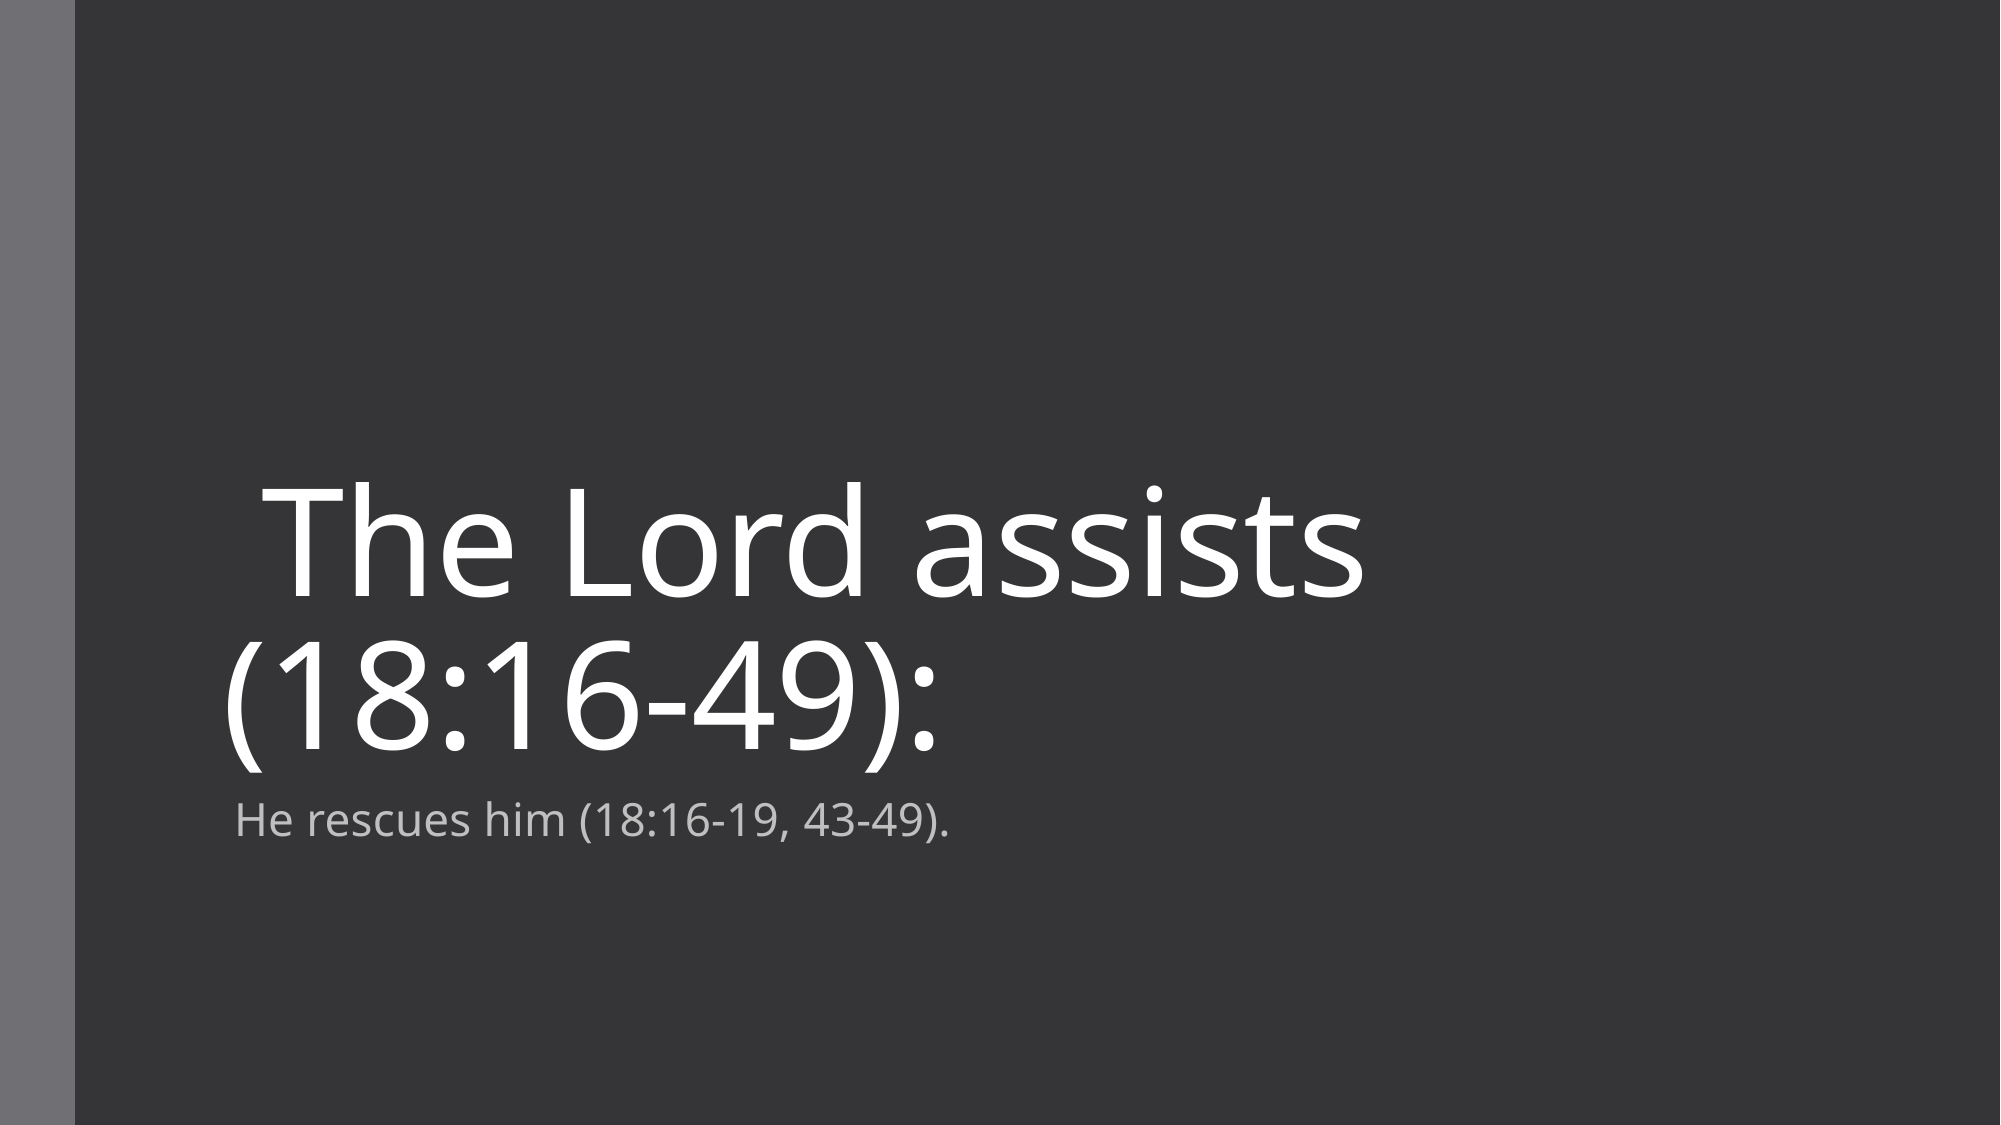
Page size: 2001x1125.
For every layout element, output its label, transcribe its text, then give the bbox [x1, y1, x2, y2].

subtitle He rescues him (18:16-19, 43-49). [206, 787, 1752, 1066]
title The Lord assists (18:16-49): [206, 124, 1752, 787]
